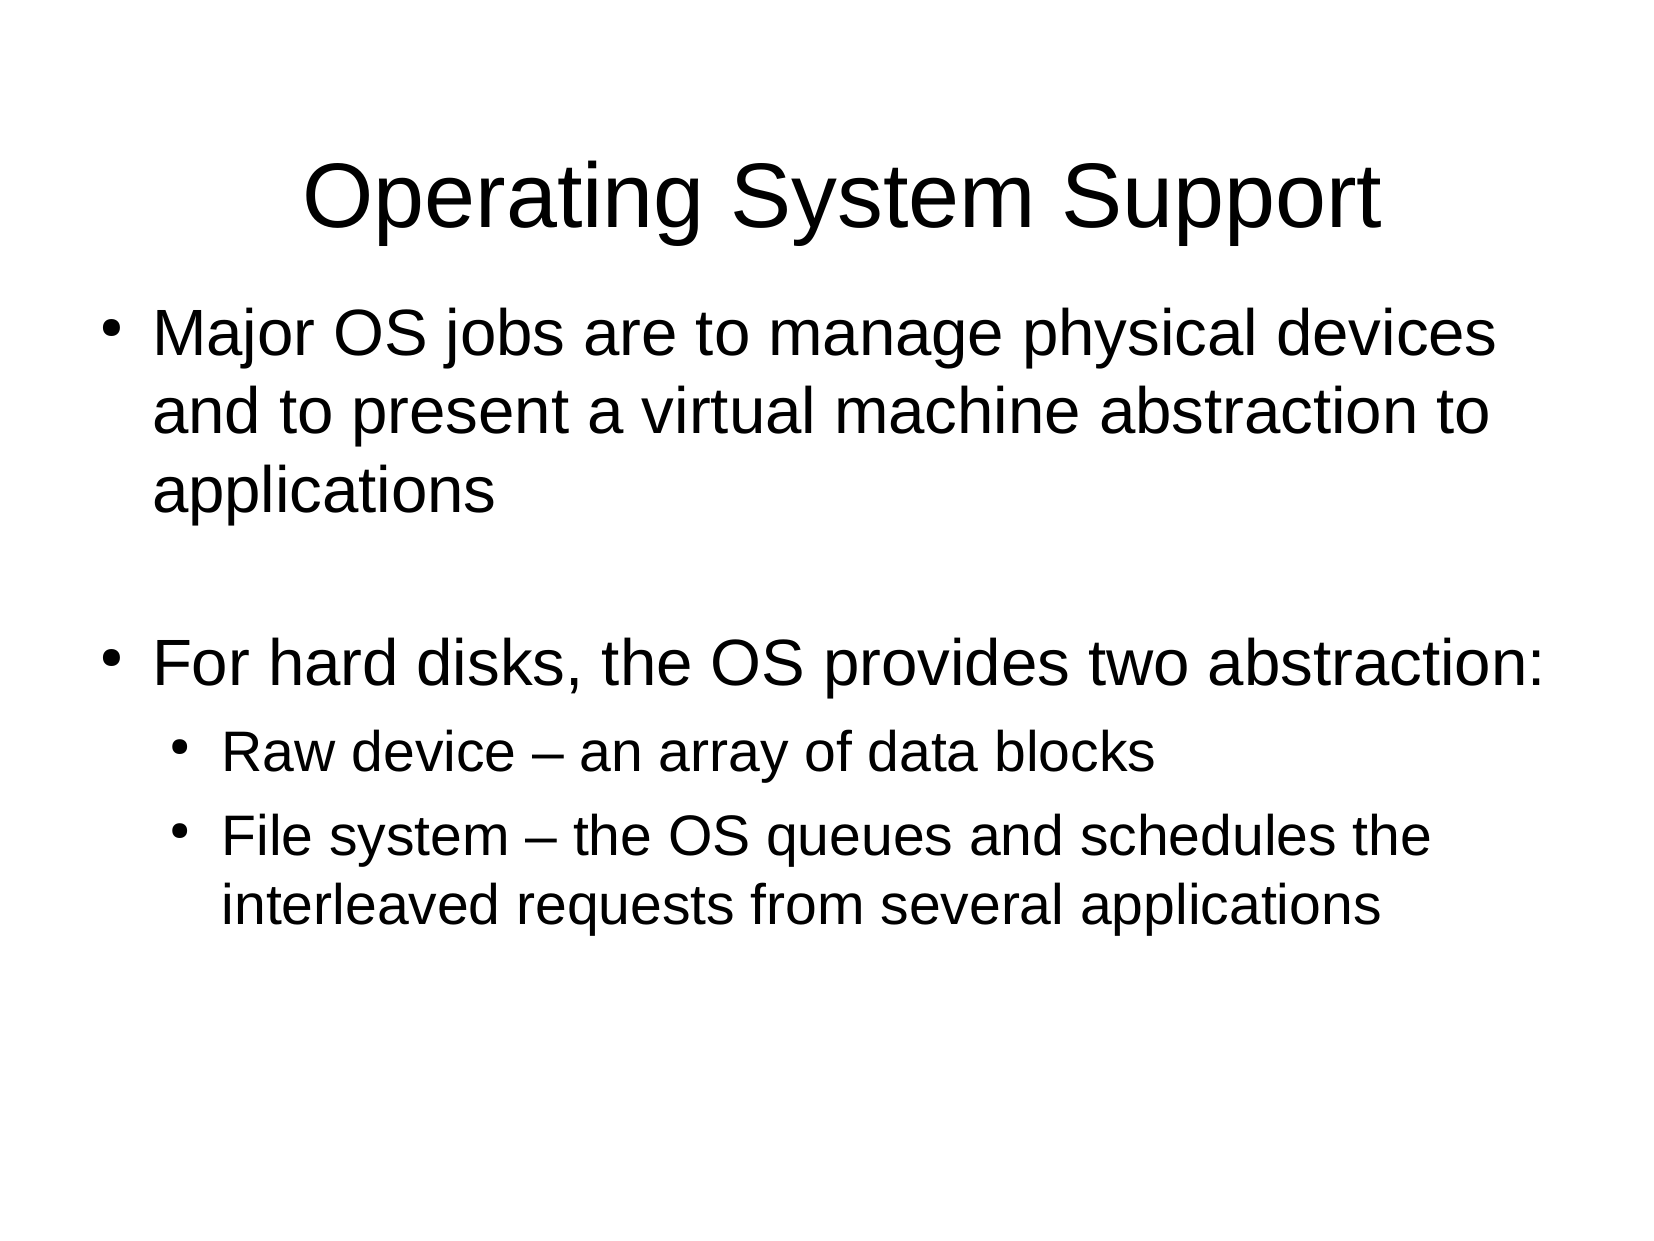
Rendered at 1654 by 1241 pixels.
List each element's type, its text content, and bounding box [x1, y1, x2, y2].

list Major OS jobs are to manage physical devices and to present a virtual machine abstraction to applications For hard disks, the OS provides two abstraction: Raw device – an array of data blocks File system – the OS queues and schedules the interleaved requests from several applications [82, 290, 1571, 1010]
title Operating System Support [82, 49, 1571, 257]
